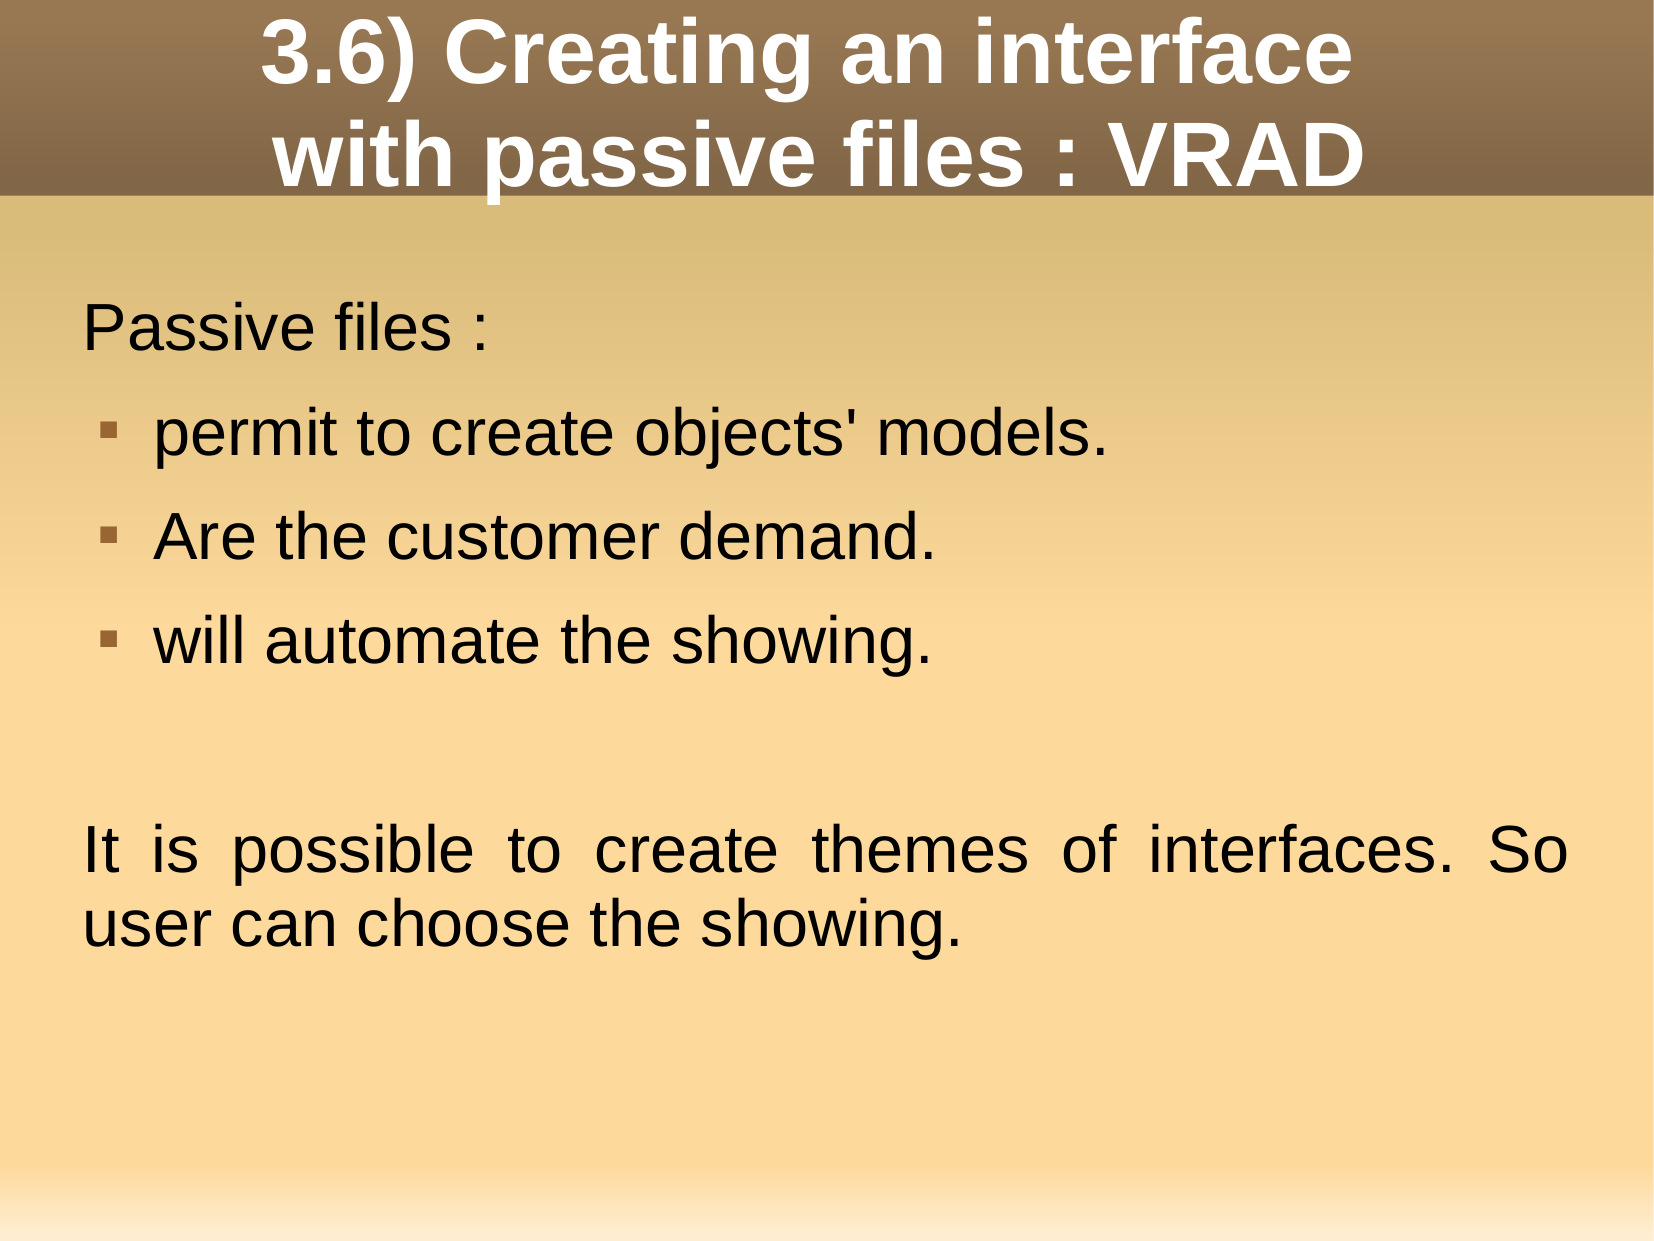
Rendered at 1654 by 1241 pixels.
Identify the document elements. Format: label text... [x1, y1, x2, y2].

list Passive files : permit to create objects' models. Are the customer demand. will automate the showing. It is possible to create themes of interfaces. So user can choose the showing. [82, 290, 1571, 1094]
title 3.6) Creating an interface with passive files : VRAD [76, 1, 1565, 207]
picture [0, 0, 1654, 1241]
